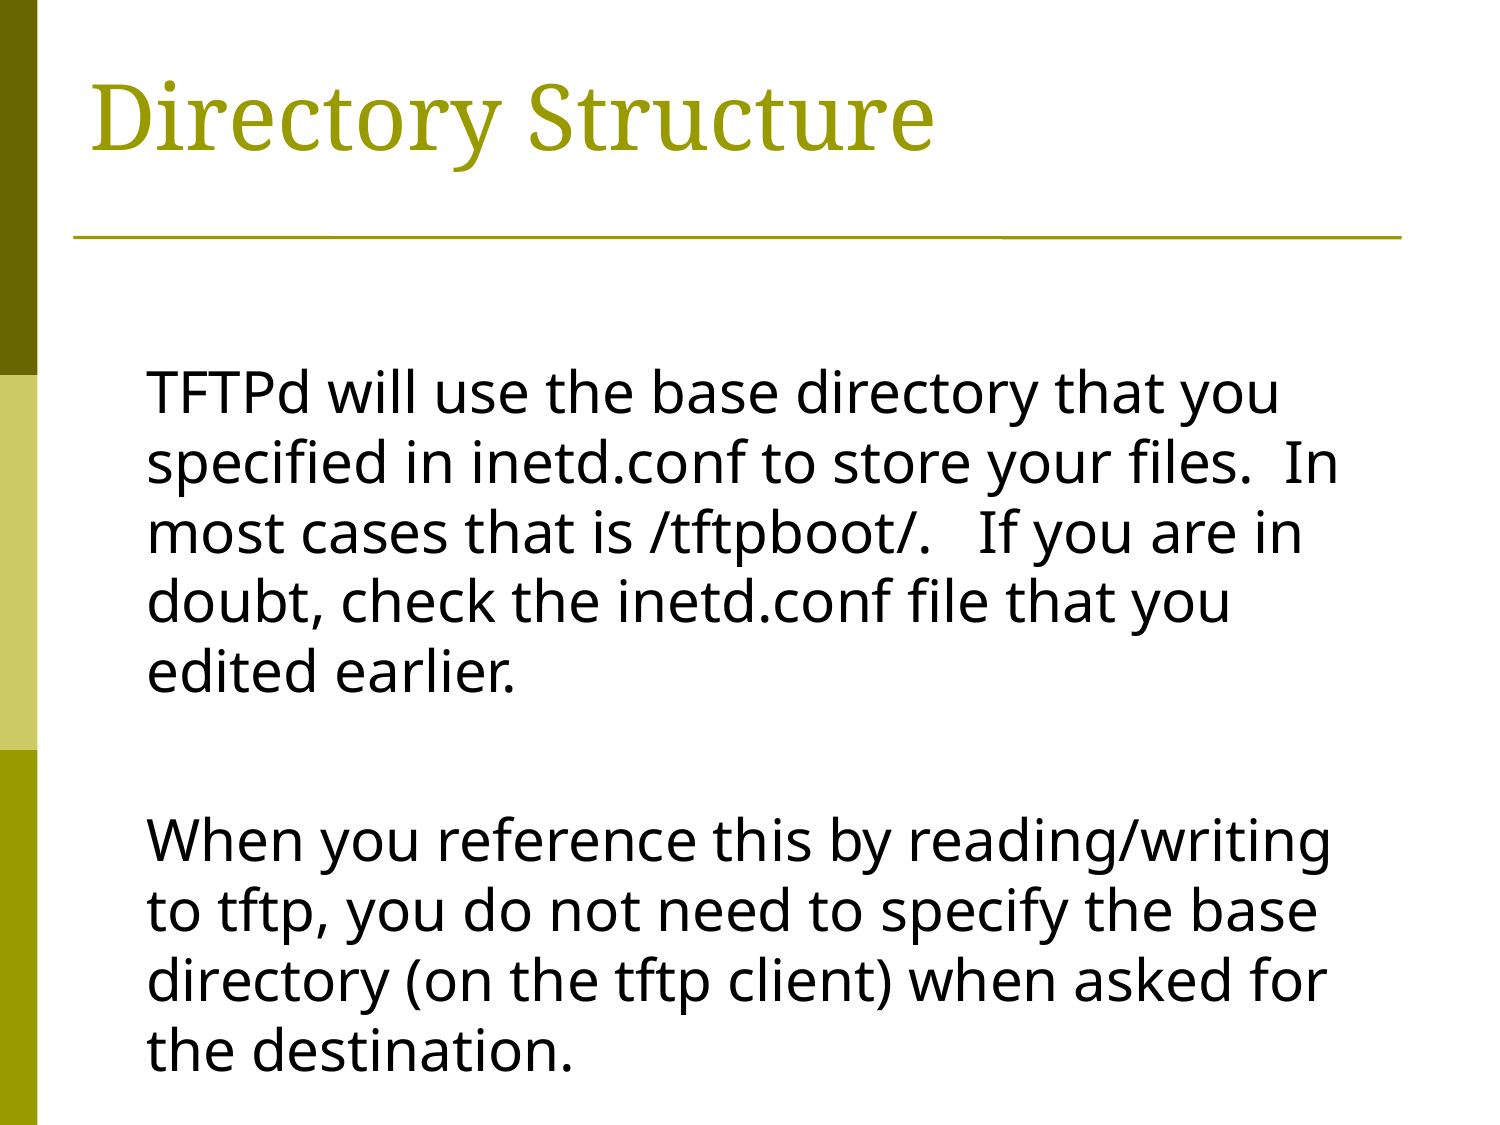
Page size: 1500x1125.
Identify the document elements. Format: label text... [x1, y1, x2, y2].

title Directory Structure [74, 0, 1425, 232]
list TFTPd will use the base directory that you specified in inetd.conf to store your files. In most cases that is /tftpboot/. If you are in doubt, check the inetd.conf file that you edited earlier. When you reference this by reading/writing to tftp, you do not need to specify the base directory (on the tftp client) when asked for the destination. [74, 262, 1425, 1125]
text_box [0, 0, 38, 1125]
